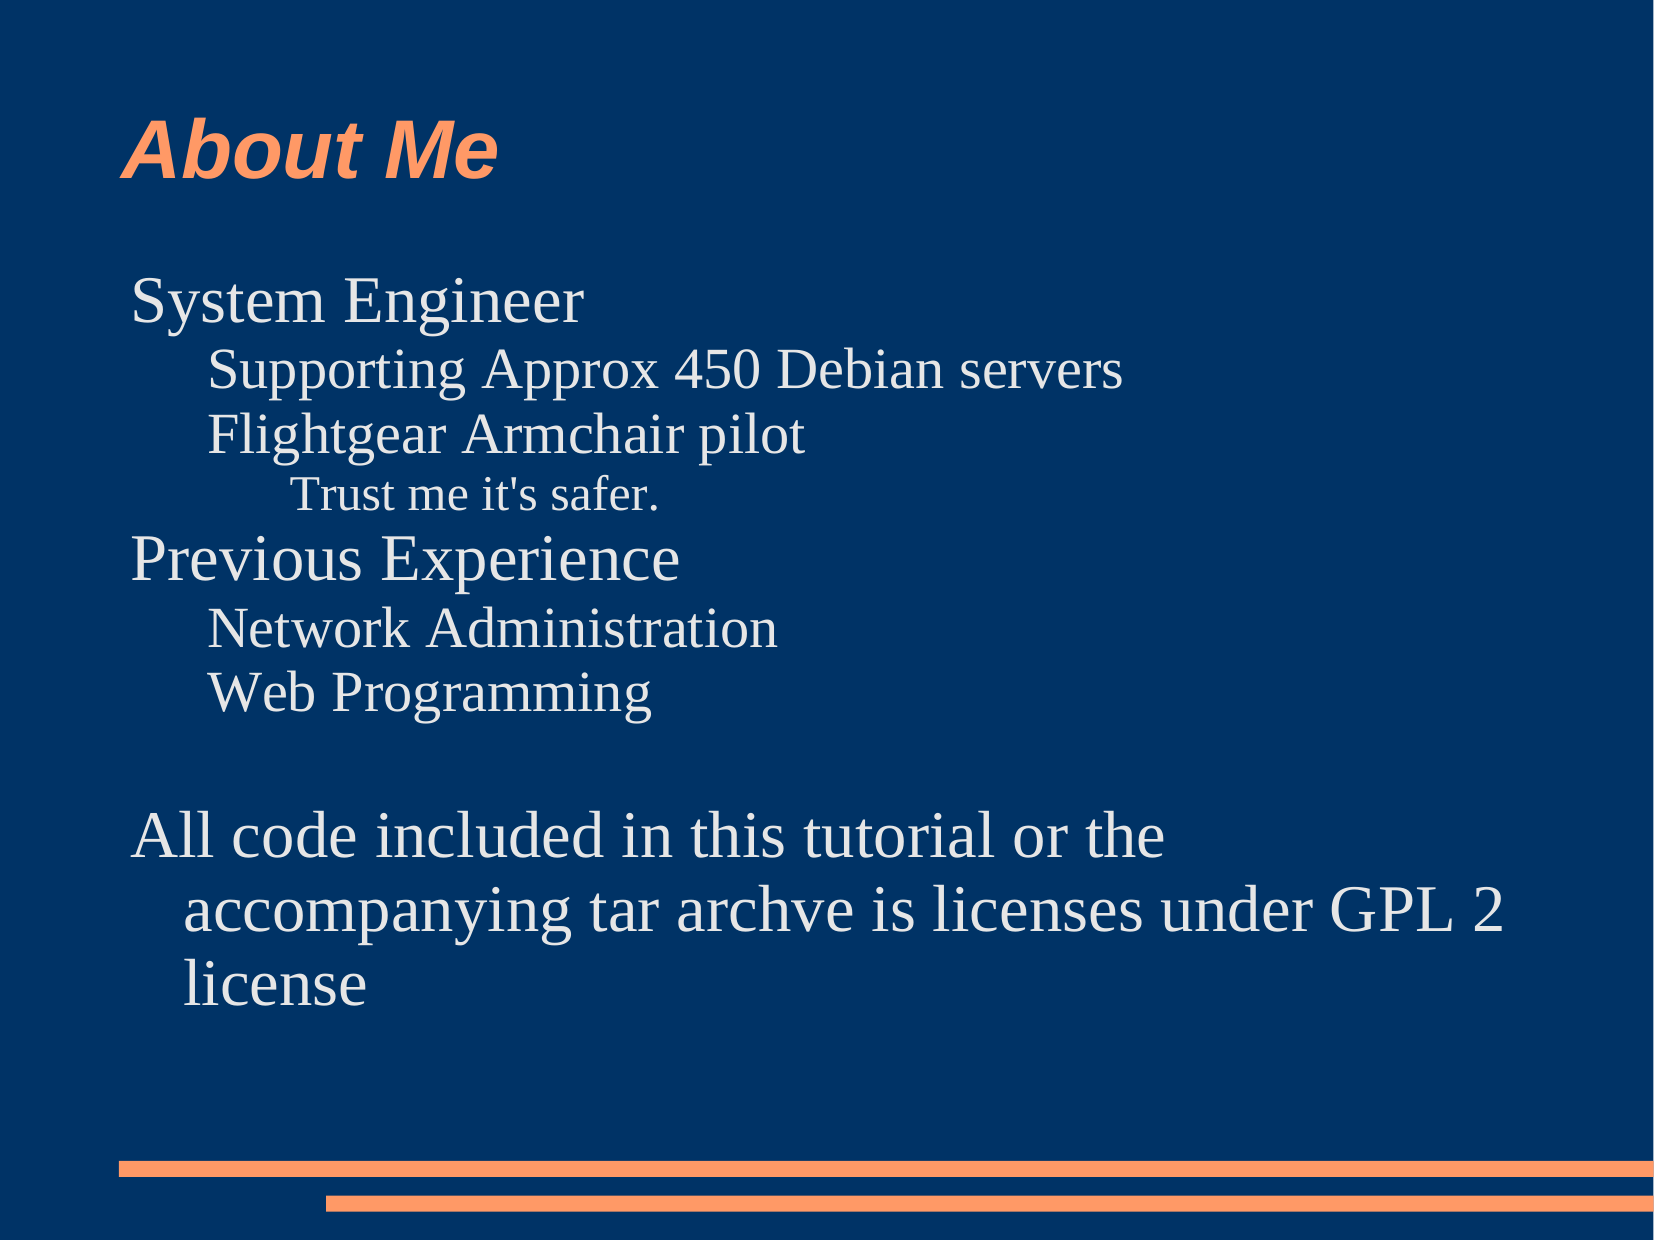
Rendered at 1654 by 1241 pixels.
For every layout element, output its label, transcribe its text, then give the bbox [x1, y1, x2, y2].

title About Me [121, 46, 1534, 254]
list System Engineer Supporting Approx 450 Debian servers Flightgear Armchair pilot Trust me it's safer. Previous Experience Network Administration Web Programming All code included in this tutorial or the accompanying tar archve is licenses under GPL 2 license [112, 262, 1552, 1126]
